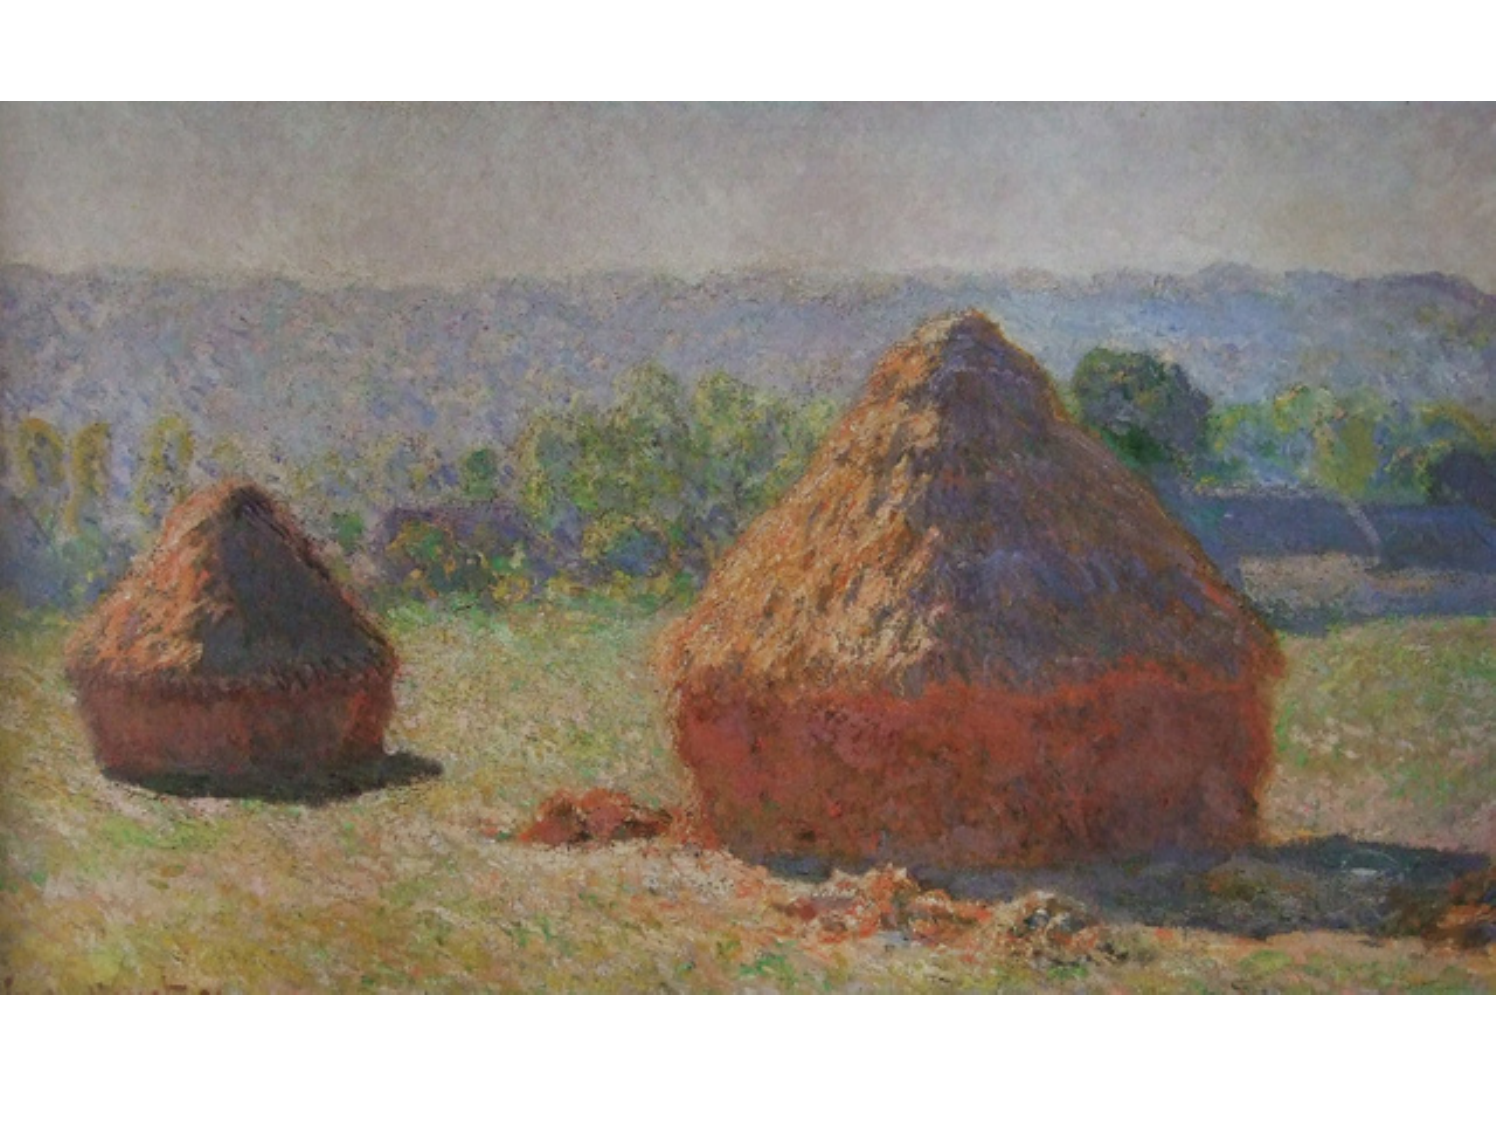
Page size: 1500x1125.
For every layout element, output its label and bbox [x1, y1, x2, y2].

picture [0, 101, 1496, 995]
